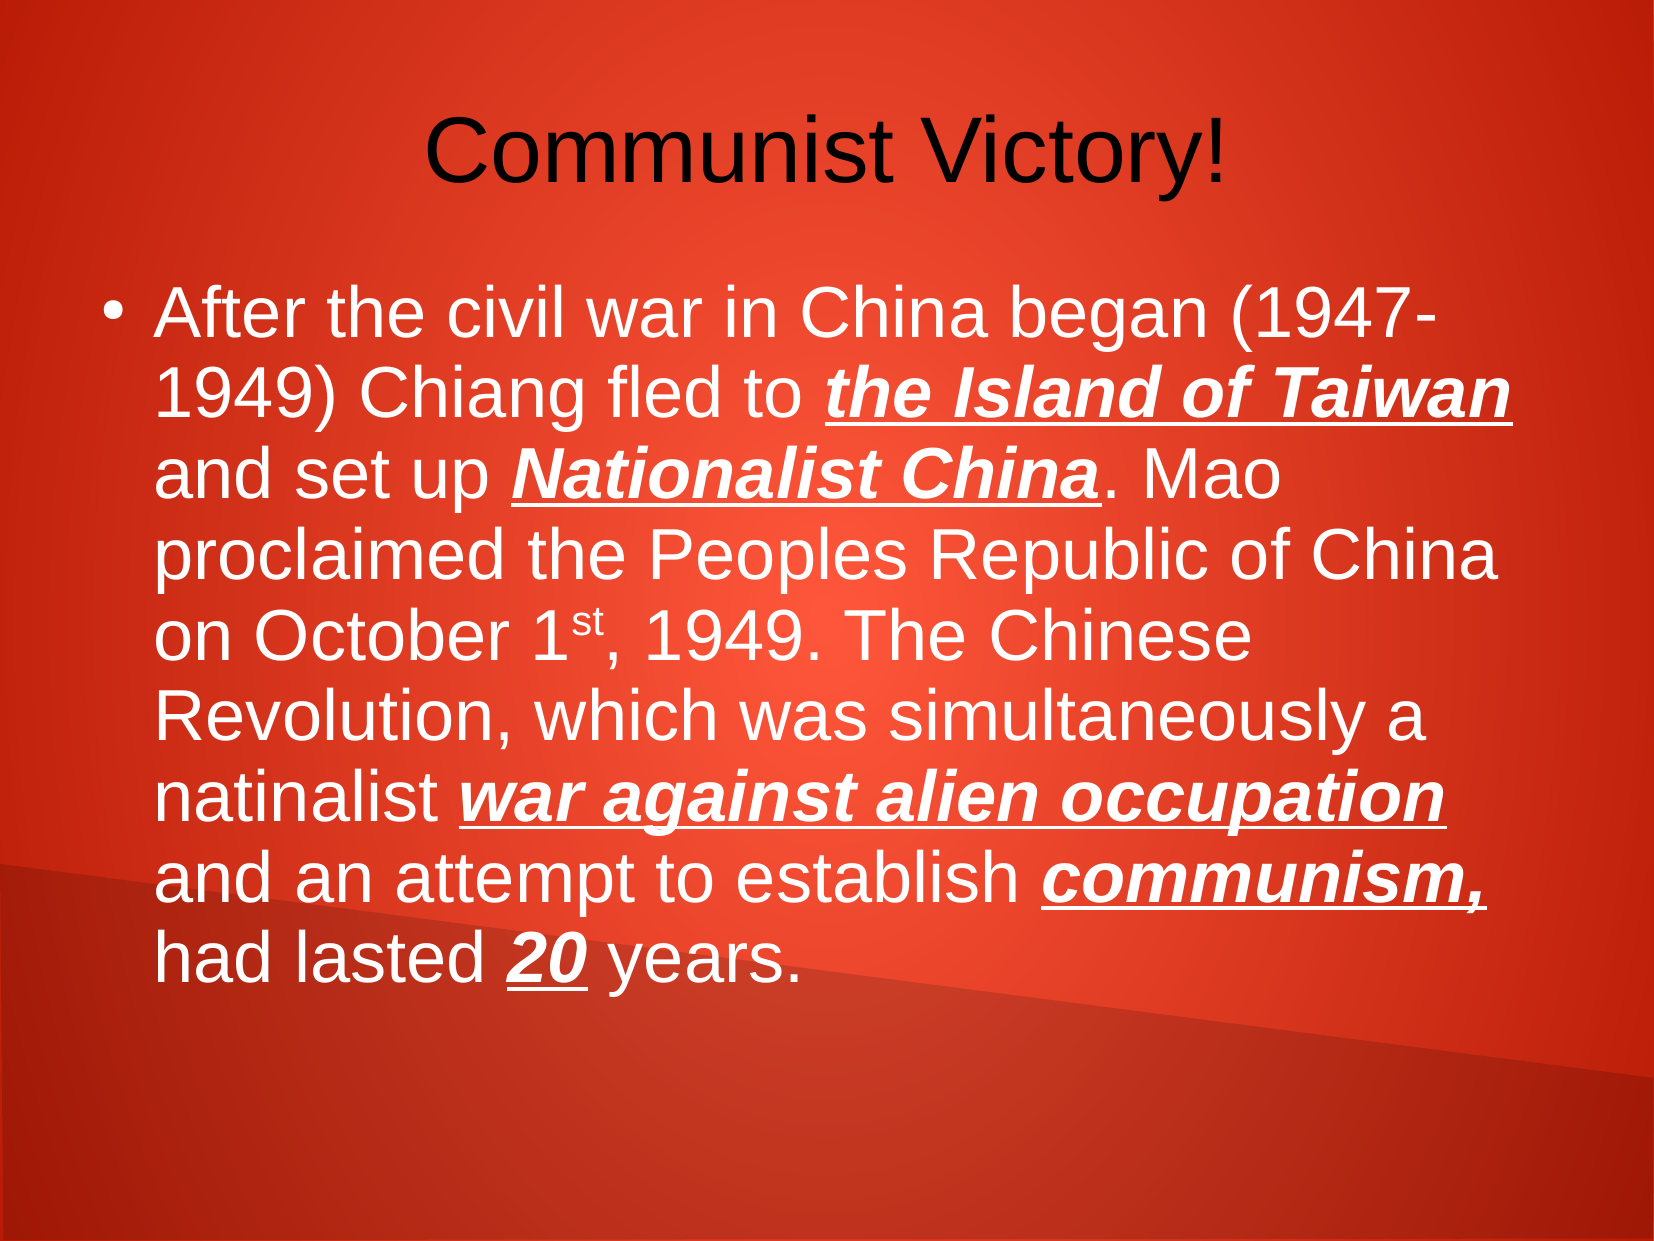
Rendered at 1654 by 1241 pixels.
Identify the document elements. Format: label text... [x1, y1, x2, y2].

title Communist Victory! [82, 47, 1571, 252]
list After the civil war in China began (1947-1949) Chiang fled to the Island of Taiwan and set up Nationalist China. Mao proclaimed the Peoples Republic of China on October 1st, 1949. The Chinese Revolution, which was simultaneously a natinalist war against alien occupation and an attempt to establish communism, had lasted 20 years. [82, 271, 1571, 1087]
